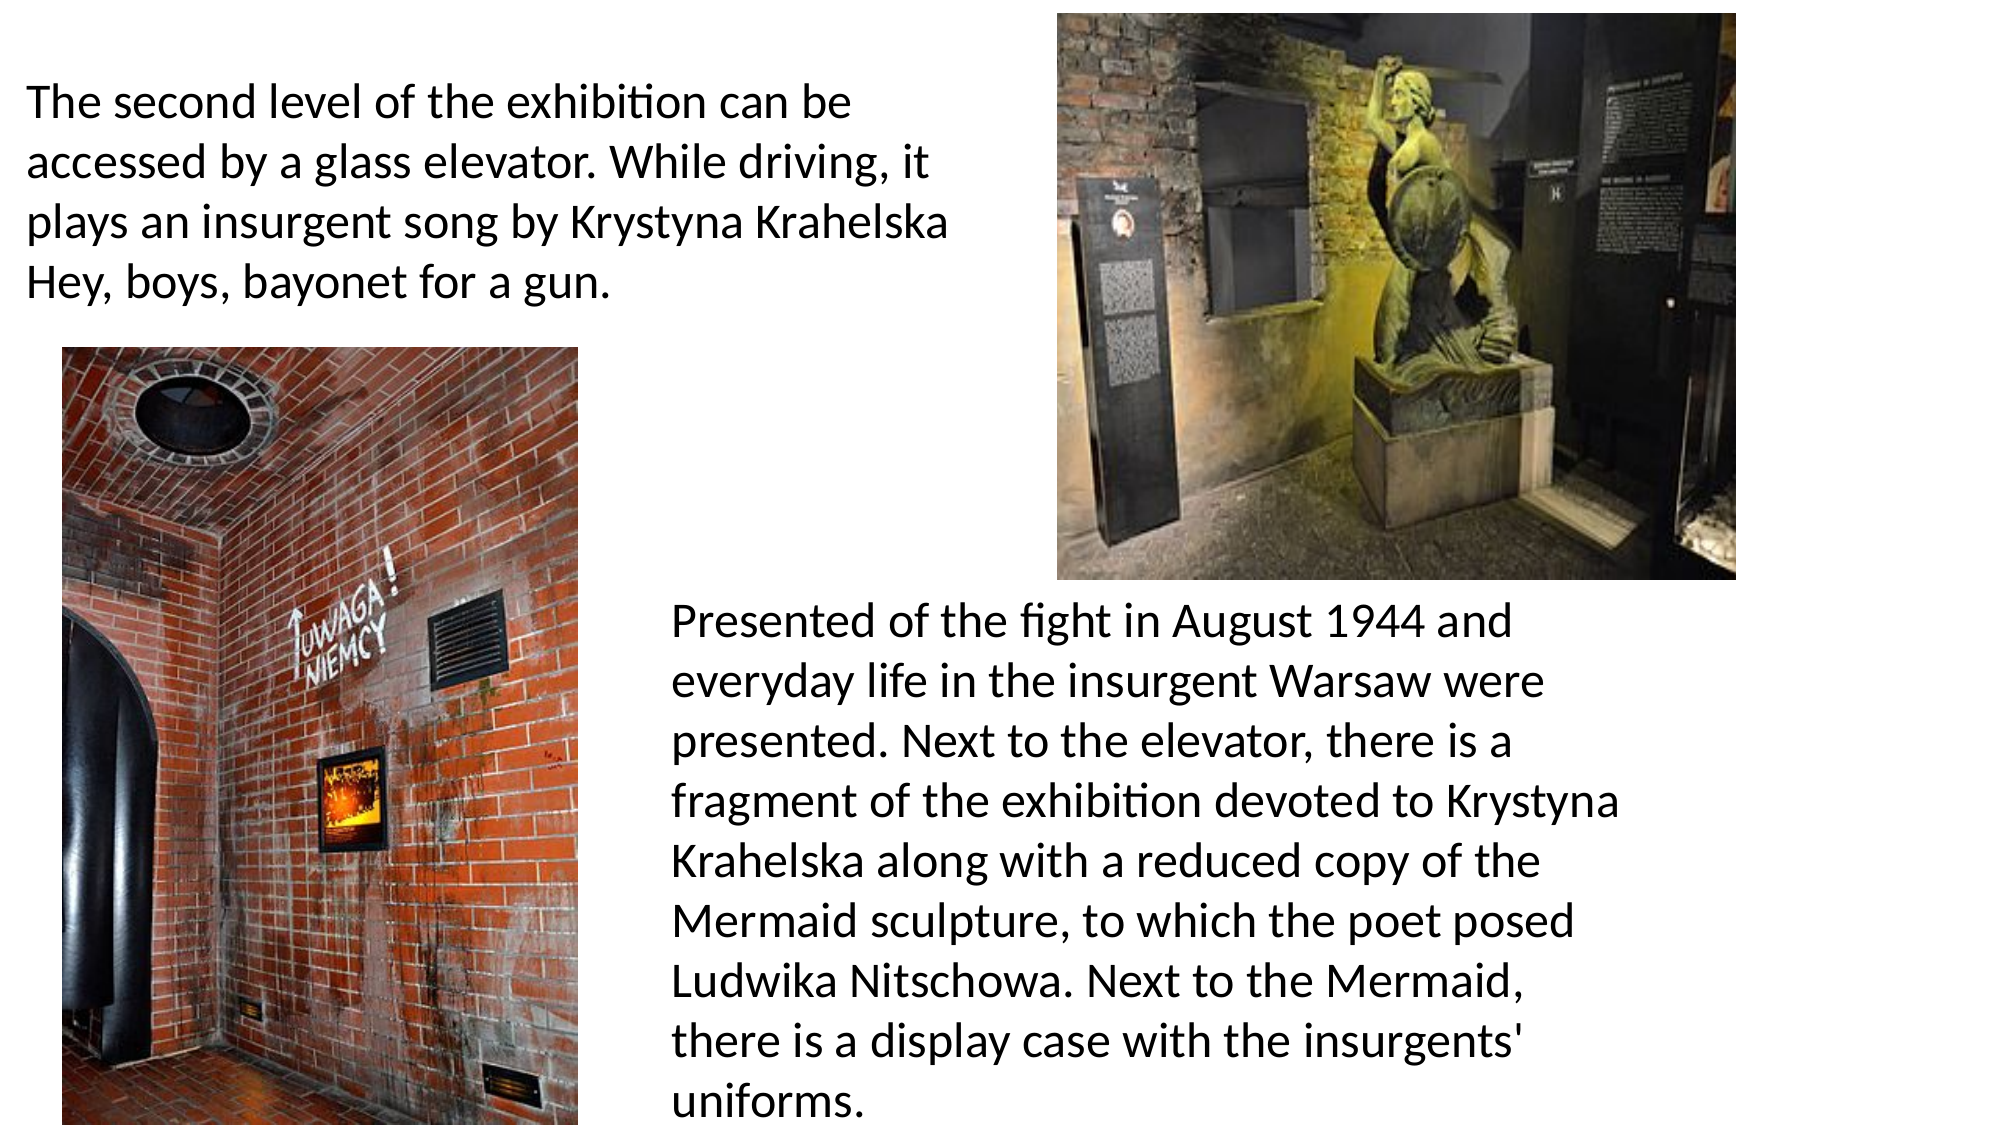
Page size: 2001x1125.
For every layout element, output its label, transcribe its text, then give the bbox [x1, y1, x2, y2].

picture [62, 346, 578, 1125]
picture [1056, 12, 1737, 581]
text_box Presented of the fight in August 1944 and everyday life in the insurgent Warsaw were presented. Next to the elevator, there is a fragment of the exhibition devoted to Krystyna Krahelska along with a reduced copy of the Mermaid sculpture, to which the poet posed Ludwika Nitschowa. Next to the Mermaid, there is a display case with the insurgents' uniforms. [657, 580, 1657, 1125]
text_box The second level of the exhibition can be accessed by a glass elevator. While driving, it plays an insurgent song by Krystyna Krahelska Hey, boys, bayonet for a gun. [11, 60, 1012, 316]
